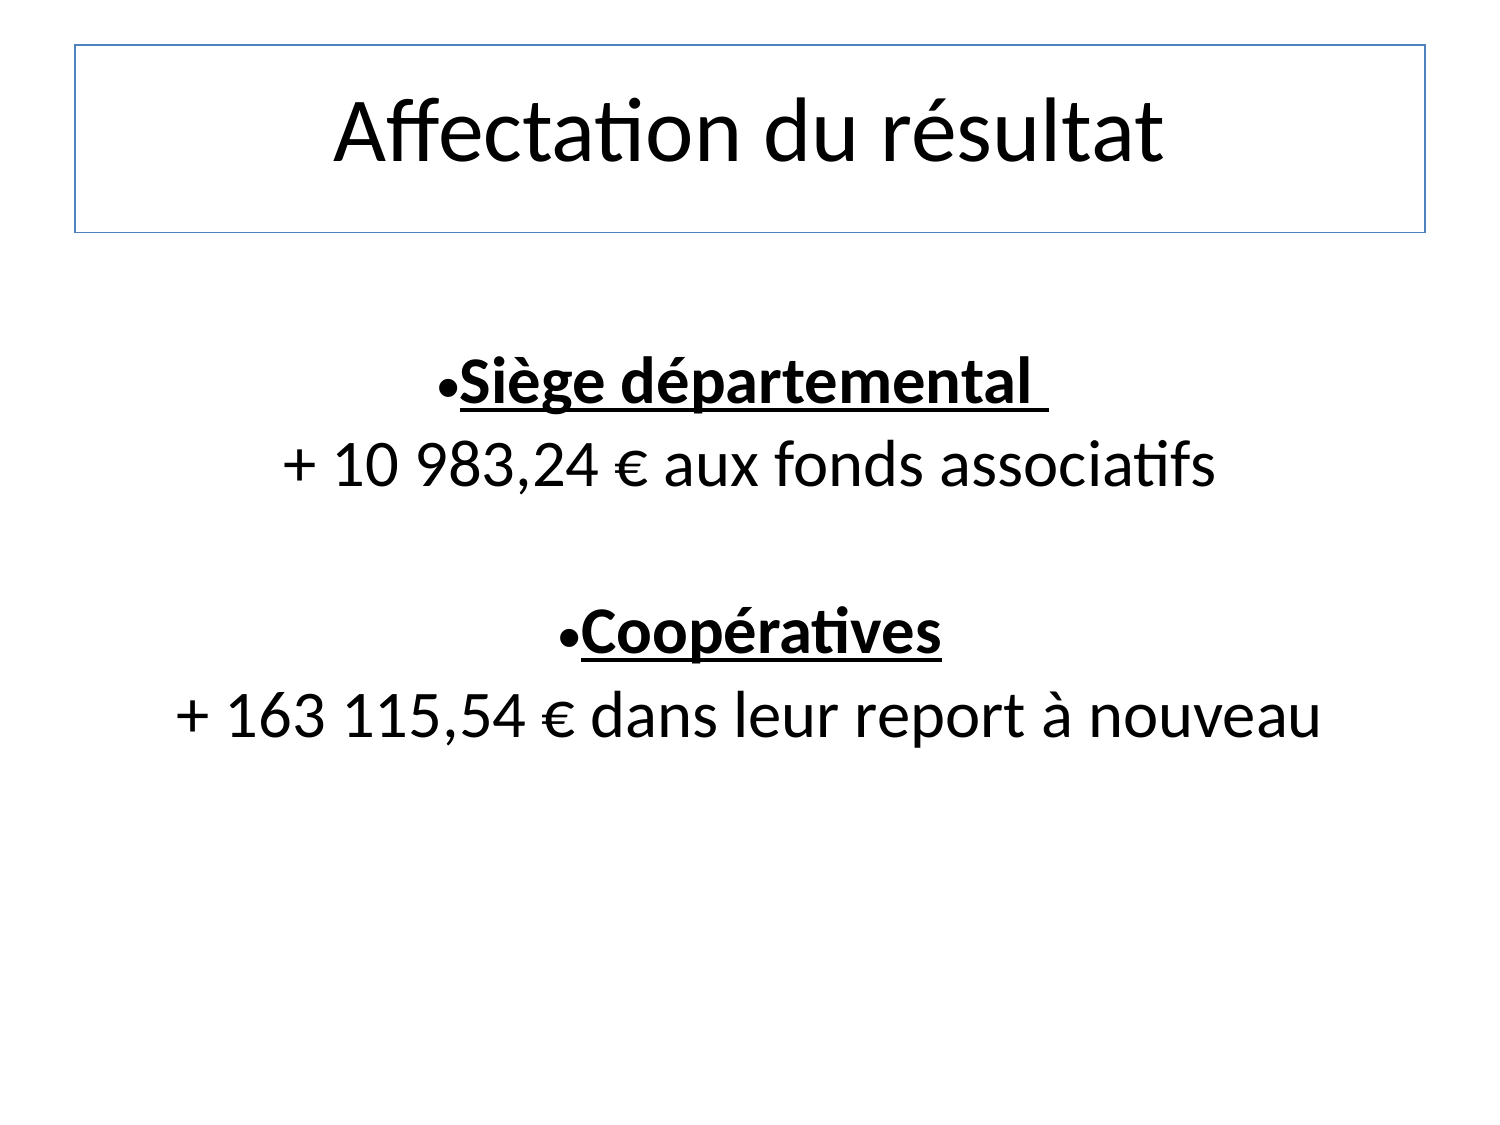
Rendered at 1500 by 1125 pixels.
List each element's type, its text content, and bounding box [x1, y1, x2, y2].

text_box Siège départemental + 10 983,24 € aux fonds associatifs Coopératives + 163 115,54 € dans leur report à nouveau [75, 262, 1426, 1005]
text_box Affectation du résultat [75, 45, 1426, 233]
